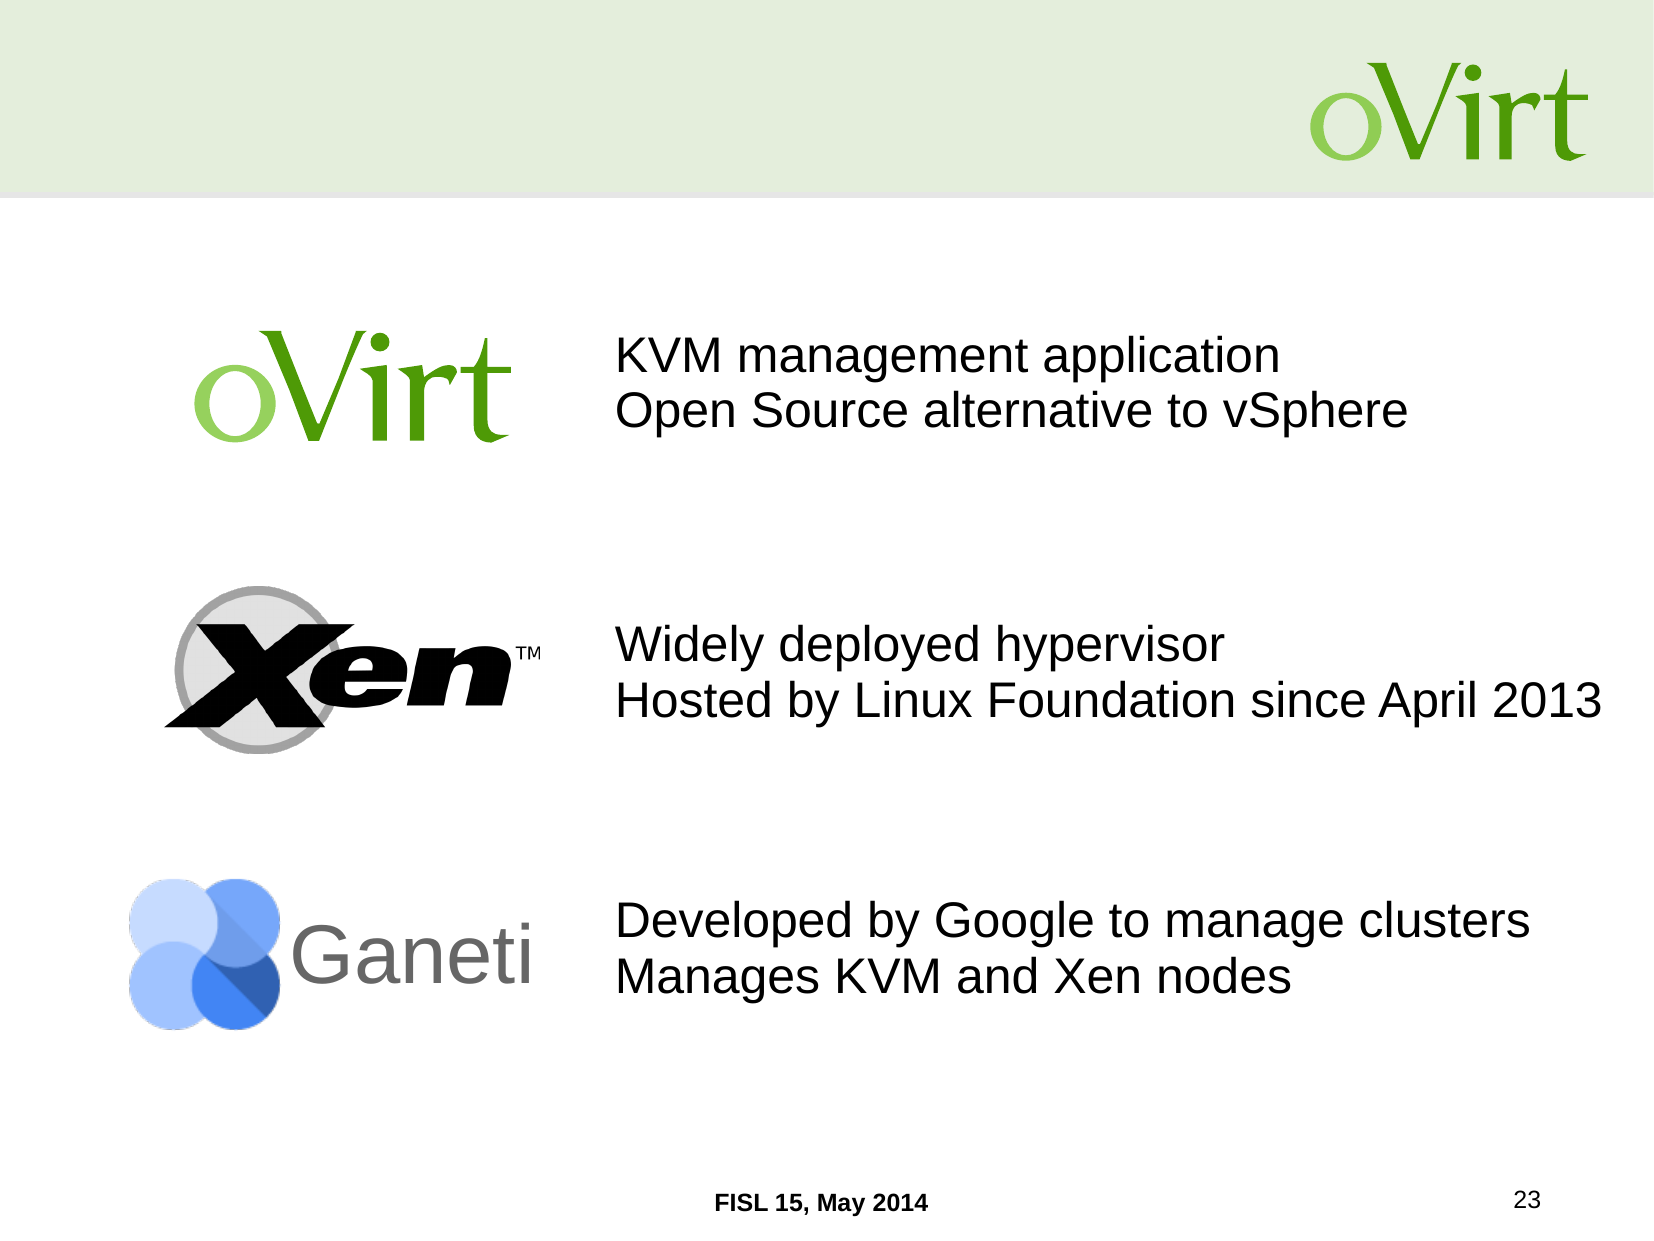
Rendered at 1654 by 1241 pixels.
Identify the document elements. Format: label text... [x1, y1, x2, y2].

text_box Ganeti [274, 901, 550, 1009]
text_box KVM management application Open Source alternative to vSphere [600, 319, 1425, 446]
picture [164, 586, 540, 755]
text_box Developed by Google to manage clusters Manages KVM and Xen nodes [600, 885, 1547, 1012]
picture [105, 854, 305, 1055]
text_box Widely deployed hypervisor Hosted by Linux Foundation since April 2013 [600, 608, 1618, 736]
picture [171, 300, 540, 465]
